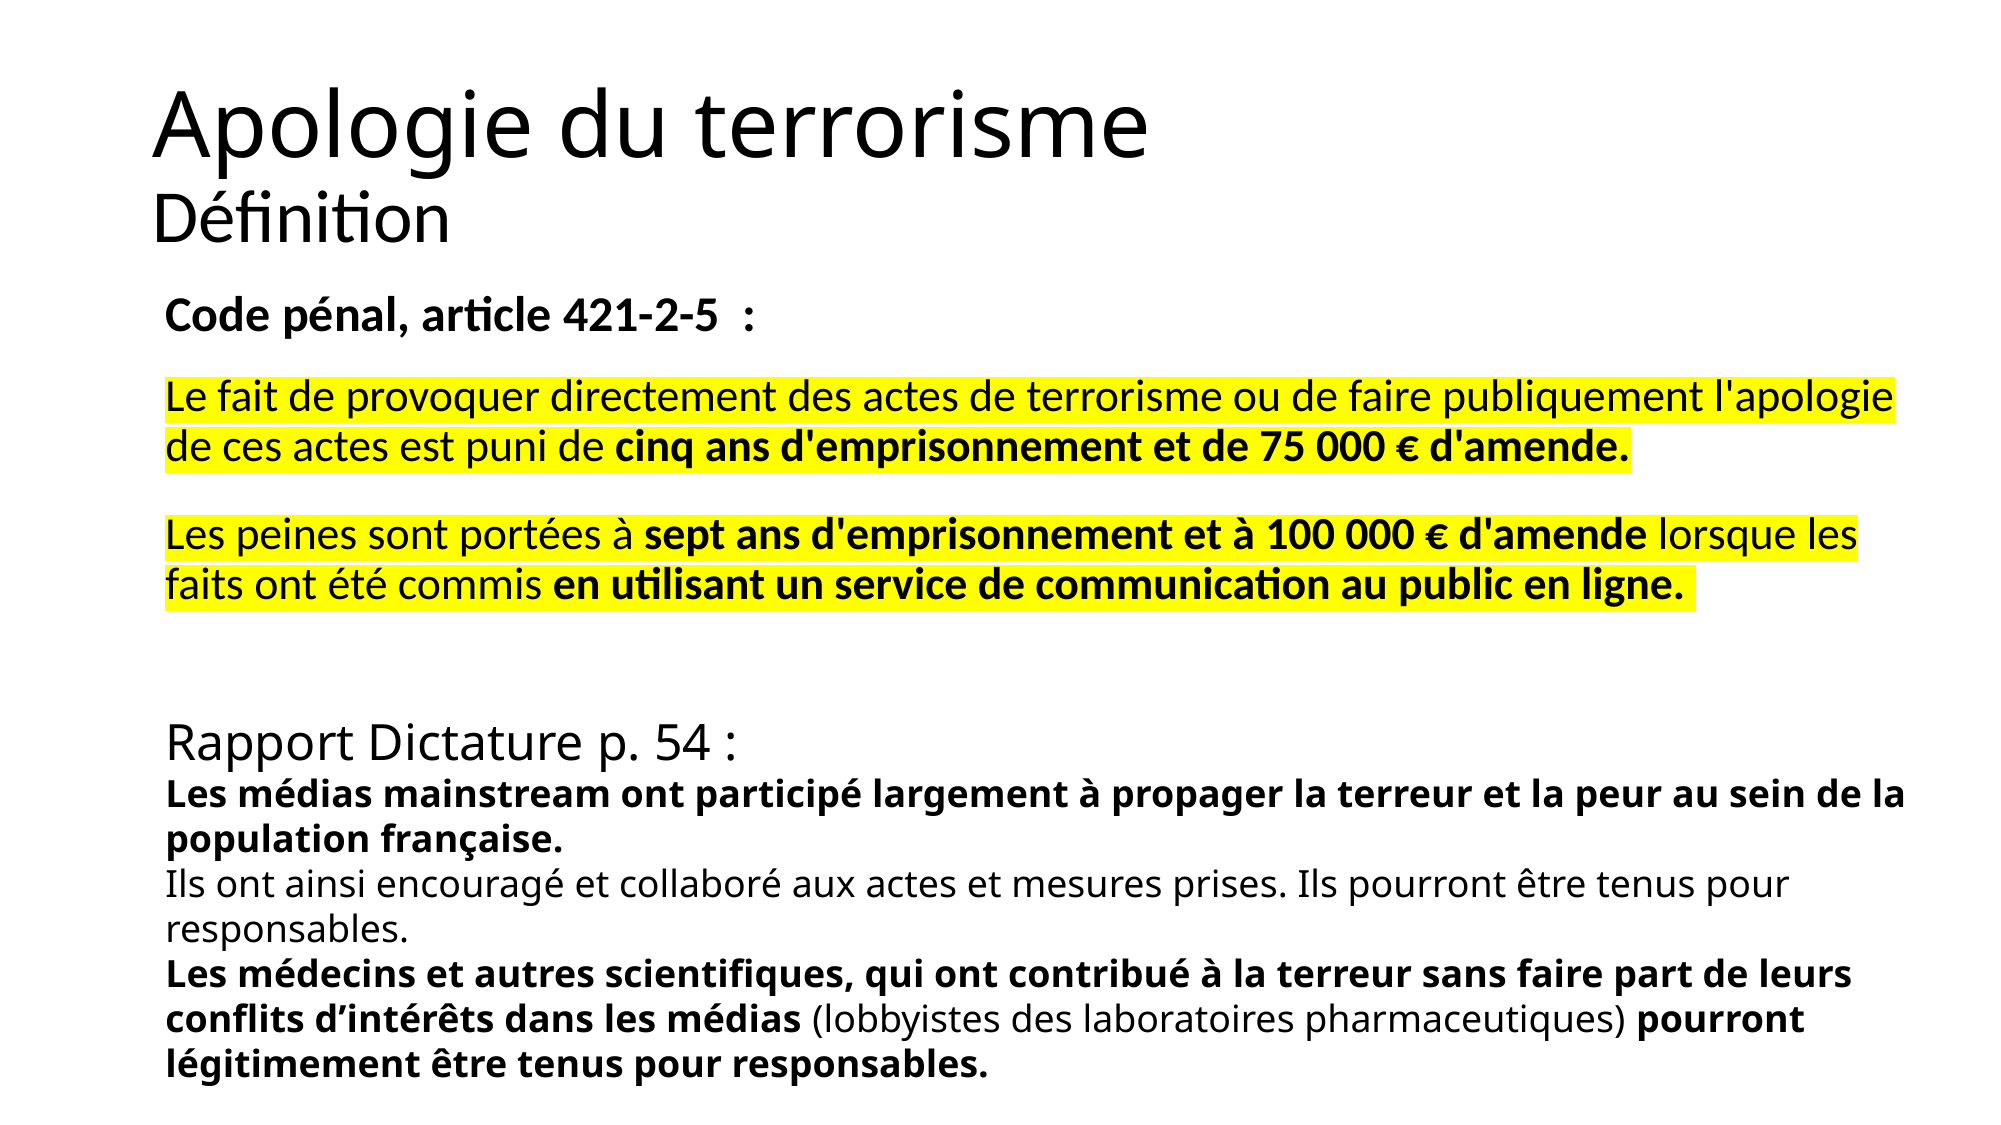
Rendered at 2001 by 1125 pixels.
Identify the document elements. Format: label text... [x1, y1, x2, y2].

text_box Rapport Dictature p. 54 : Les médias mainstream ont participé largement à propager la terreur et la peur au sein de la population française. Ils ont ainsi encouragé et collaboré aux actes et mesures prises. Ils pourront être tenus pour responsables. Les médecins et autres scientifiques, qui ont contribué à la terreur sans faire part de leurs conflits d’intérêts dans les médias (lobbyistes des laboratoires pharmaceutiques) pourront légitimement être tenus pour responsables. [150, 702, 1969, 1052]
list Le fait de provoquer directement des actes de terrorisme ou de faire publiquement l'apologie de ces actes est puni de cinq ans d'emprisonnement et de 75 000 € d'amende. Les peines sont portées à sept ans d'emprisonnement et à 100 000 € d'amende lorsque les faits ont été commis en utilisant un service de communication au public en ligne. [150, 364, 1945, 619]
text_box Code pénal, article 421-2-5 : [150, 274, 1709, 350]
title Apologie du terrorisme Définition [137, 59, 1863, 278]
